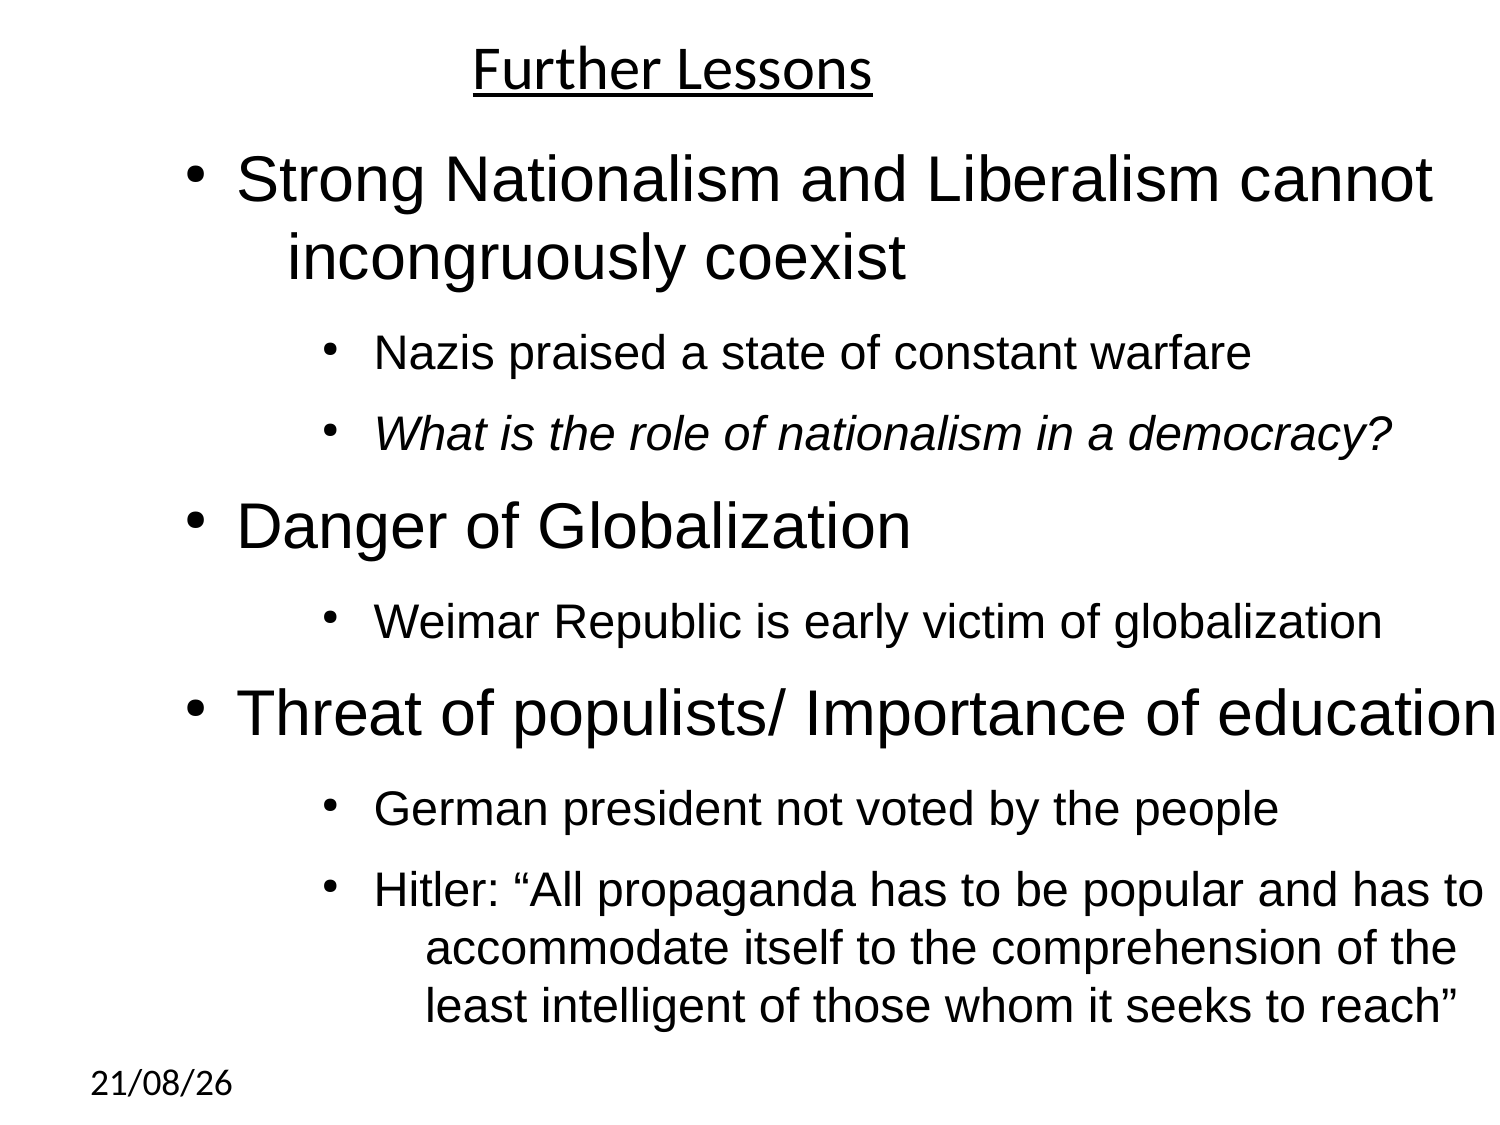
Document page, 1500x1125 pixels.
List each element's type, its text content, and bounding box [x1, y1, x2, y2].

text_box 2013/3/15 [75, 1042, 425, 1103]
list Strong Nationalism and Liberalism cannot incongruously coexist Nazis praised a state of constant warfare What is the role of nationalism in a democracy? Danger of Globalization Weimar Republic is early victim of globalization Threat of populists/ Importance of education German president not voted by the people Hitler: “All propaganda has to be popular and has to accommodate itself to the comprehension of the least intelligent of those whom it seeks to reach” [150, 137, 1500, 1085]
title Further Lessons [472, 0, 1500, 137]
